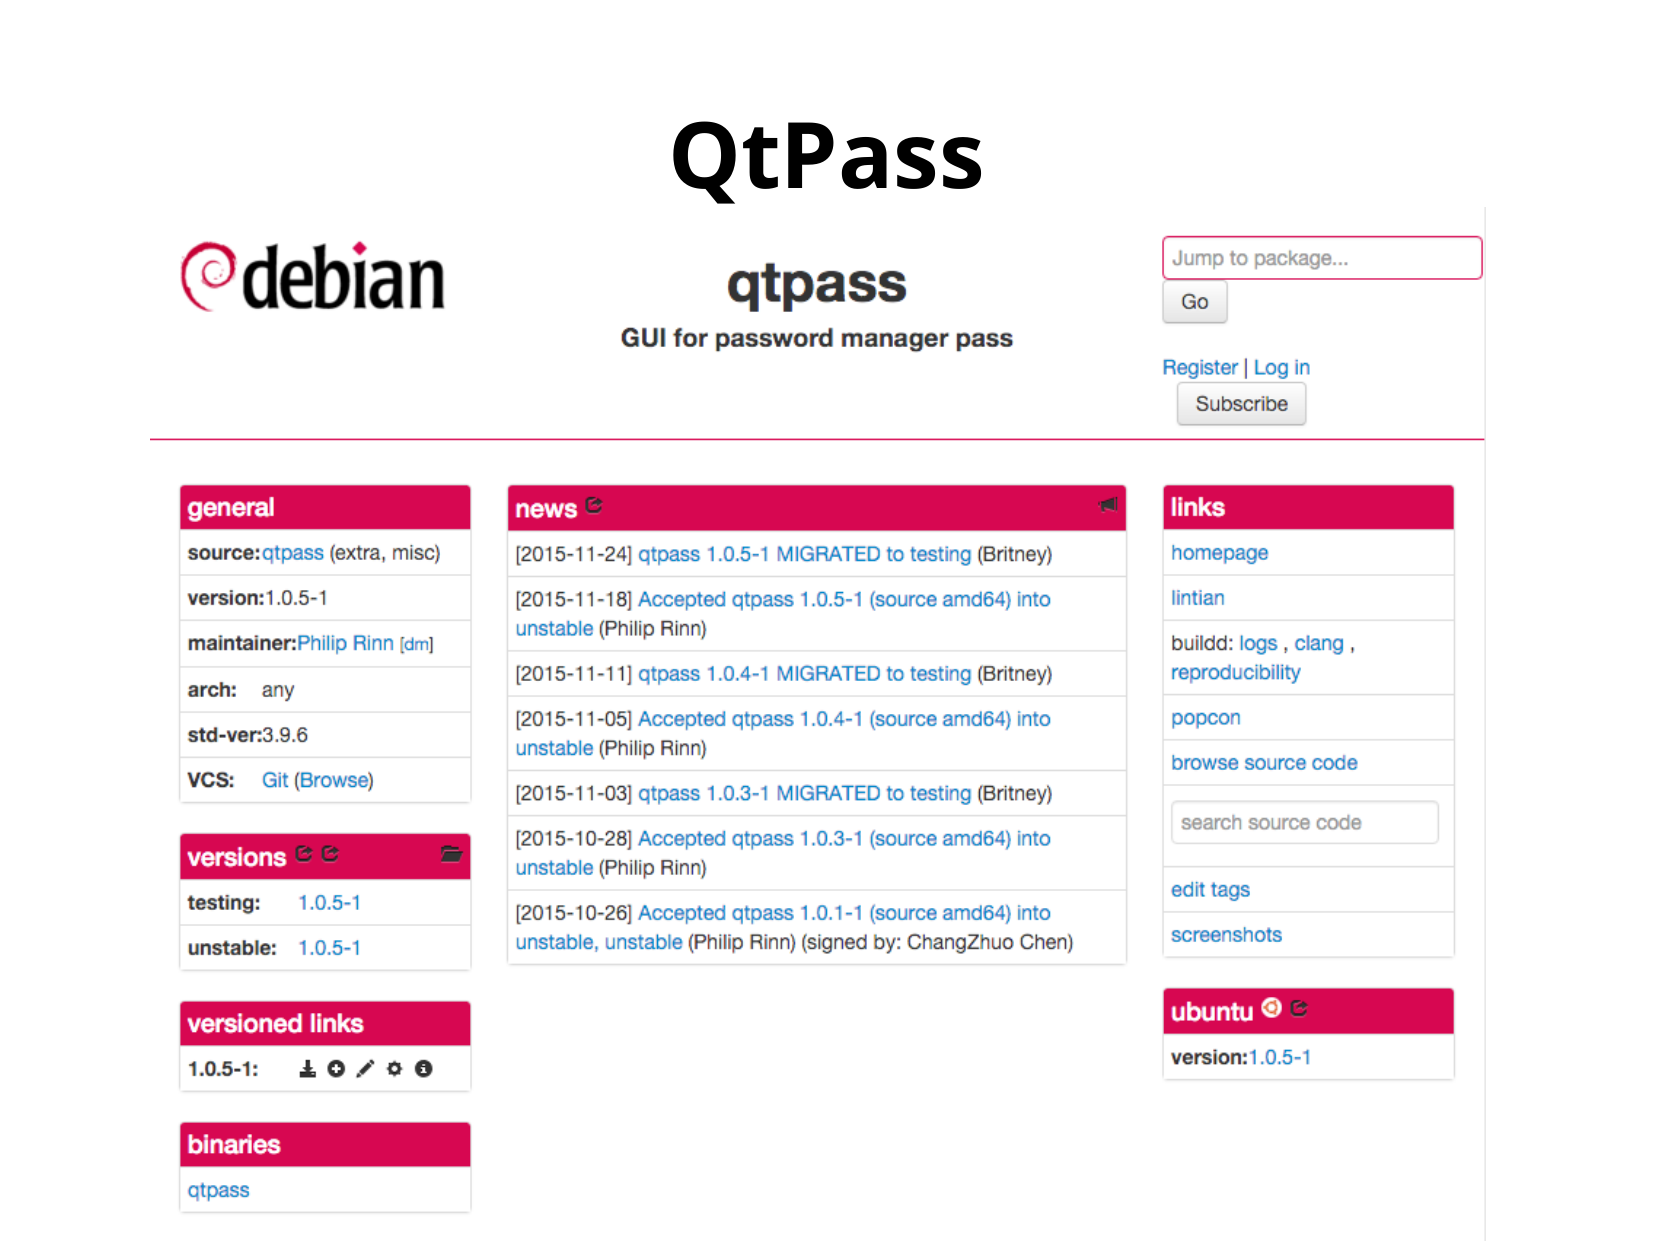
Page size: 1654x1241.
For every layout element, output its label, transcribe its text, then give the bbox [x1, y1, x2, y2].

picture [150, 207, 1486, 1241]
title QtPass [82, 49, 1571, 257]
